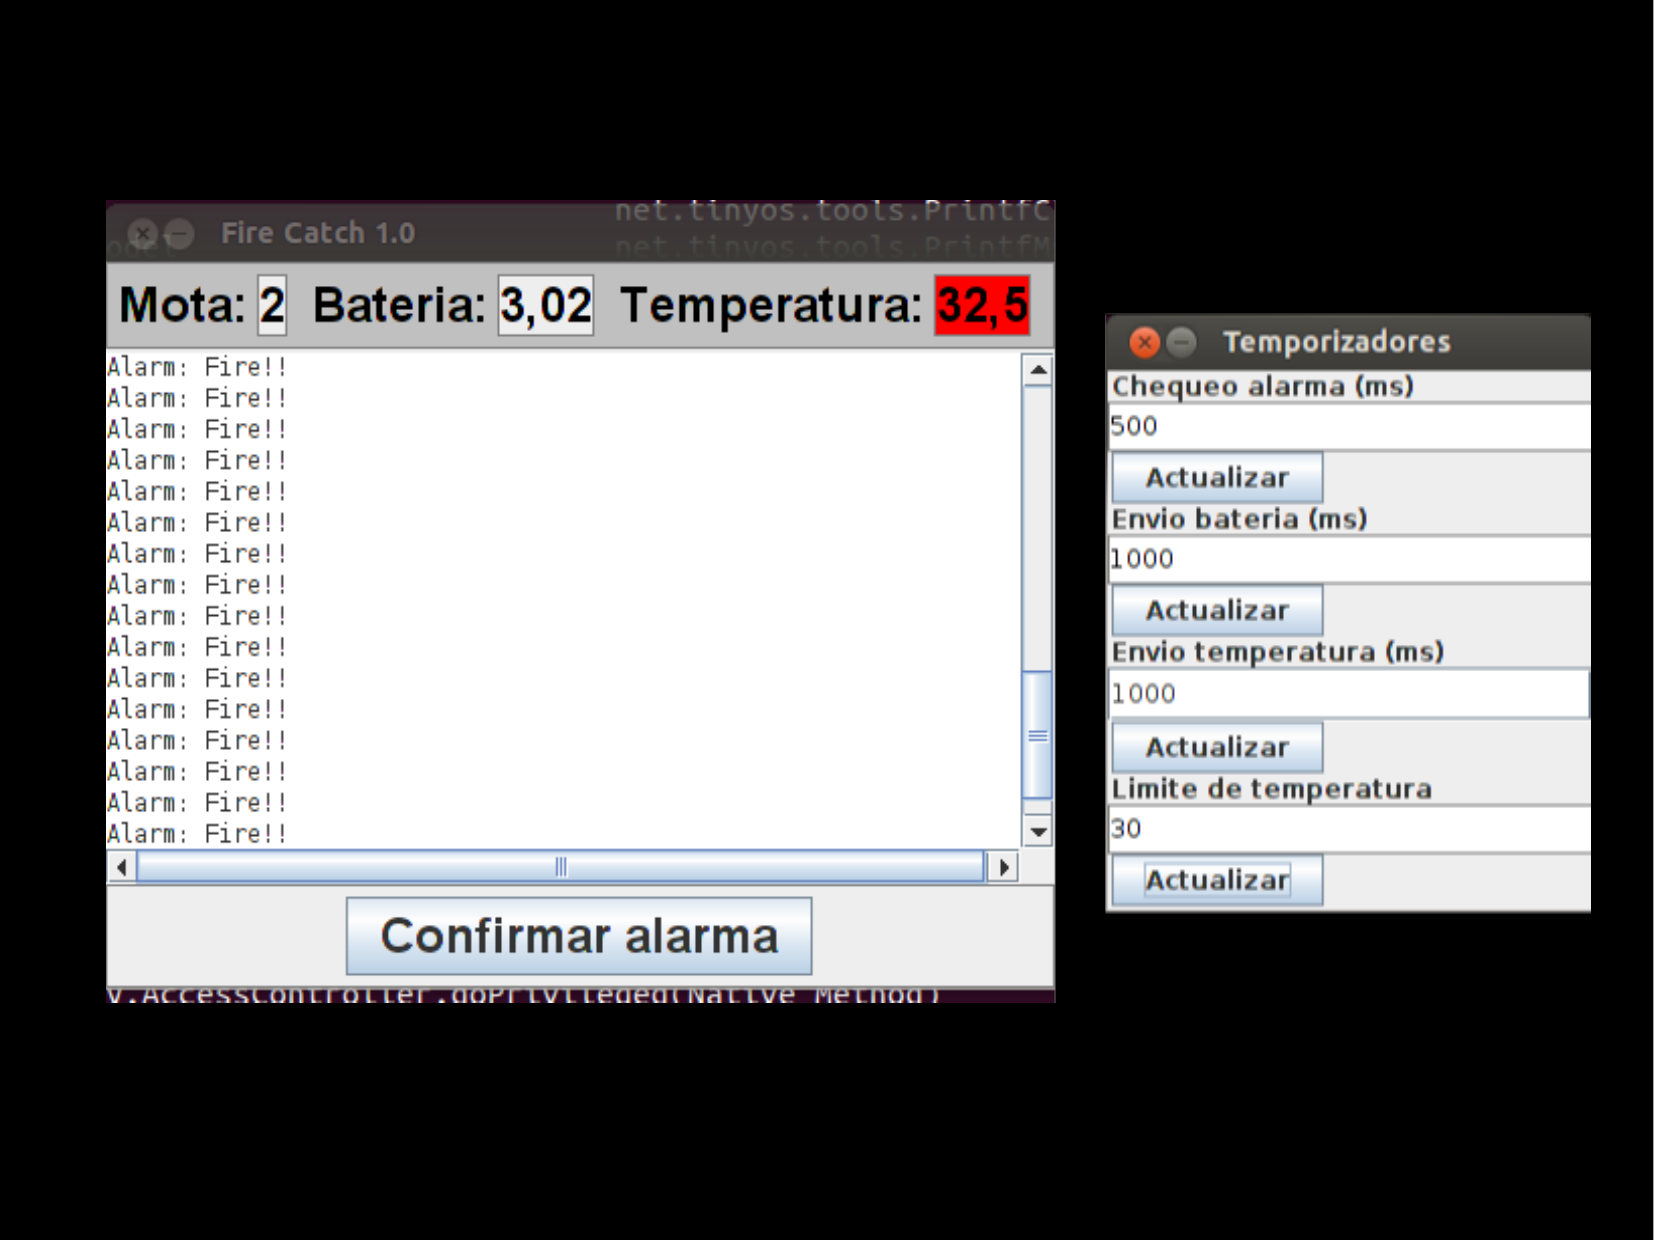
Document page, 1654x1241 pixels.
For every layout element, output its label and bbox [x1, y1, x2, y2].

picture [106, 200, 1591, 1003]
